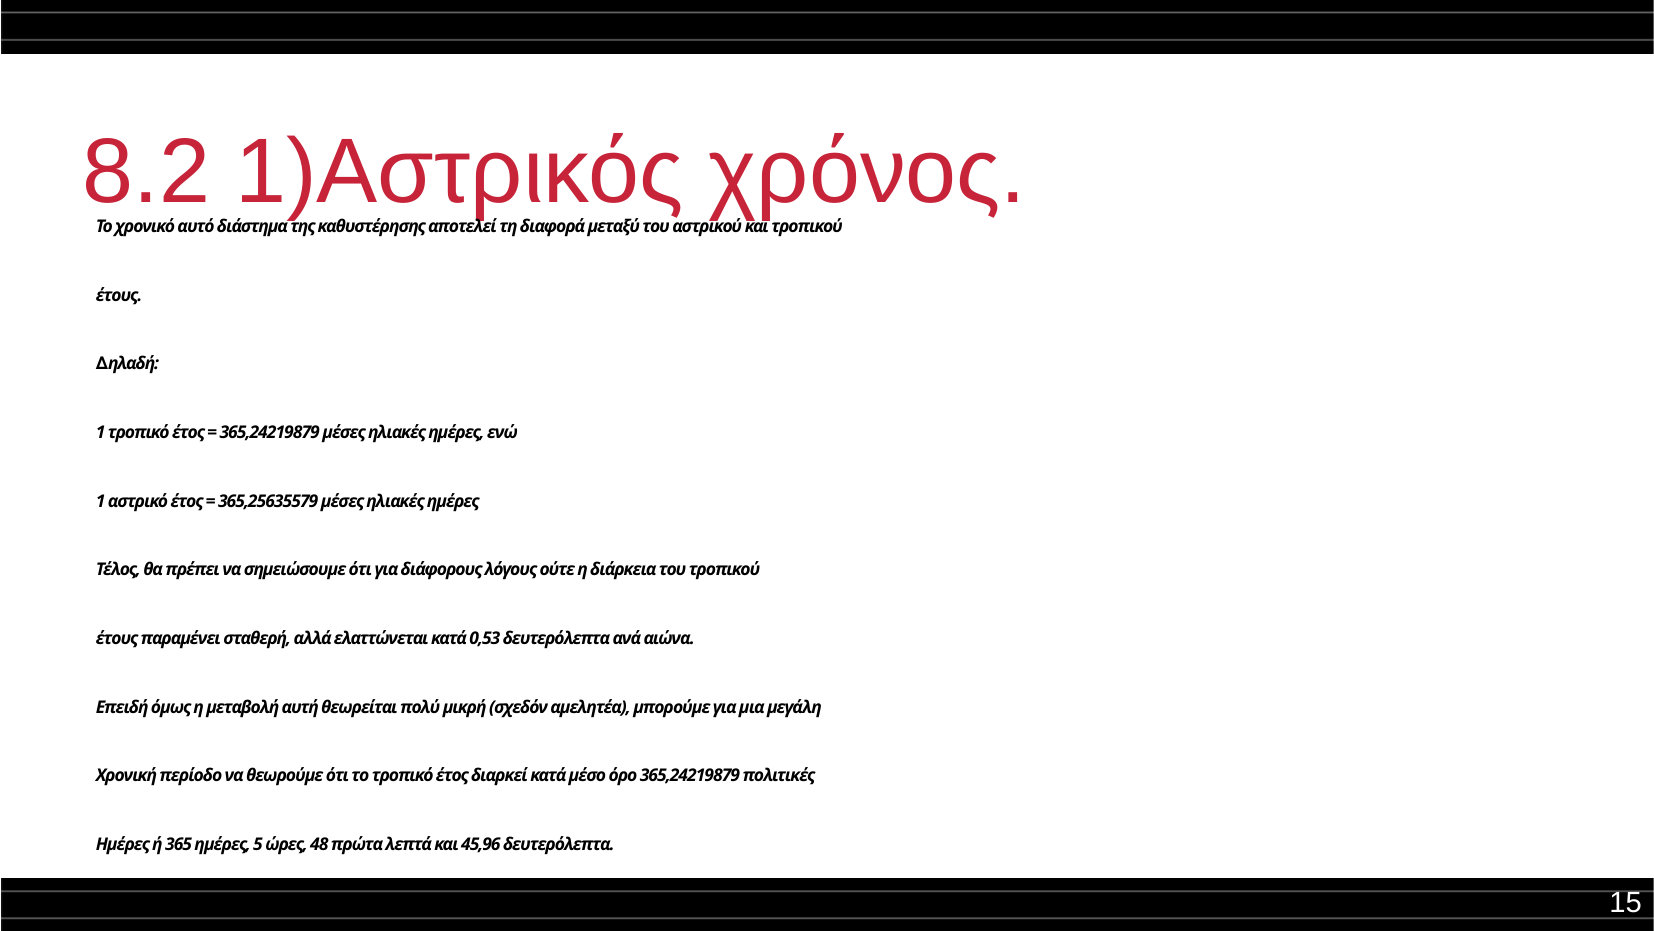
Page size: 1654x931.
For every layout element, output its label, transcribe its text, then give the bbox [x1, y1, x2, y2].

title 8.2 1)Aστρικός χρόνος. [82, 92, 1571, 225]
picture [1, 878, 1654, 931]
picture [1, 0, 1654, 54]
list Το χρονικό αυτό διάστημα της καθυστέρησης αποτελεί τη διαφορά μεταξύ του αστρικού και τροπικού έτους. ∆ηλαδή: 1 τροπικό έτος = 365,24219879 μέσες ηλιακές ημέρες, ενώ 1 αστρικό έτος = 365,25635579 μέσες ηλιακές ημέρες Τέλος, θα πρέπει να σημειώσουμε ότι για διάφορους λόγους ούτε η διάρκεια του τροπικού έτους παραμένει σταθερή, αλλά ελαττώνεται κατά 0,53 δευτερόλεπτα ανά αιώνα. Επειδή όμως η μεταβολή αυτή θεωρείται πολύ μικρή (σχεδόν αμελητέα), μπορούμε για μια μεγάλη Χρονική περίοδο να θεωρούμε ότι το τροπικό έτος διαρκεί κατά μέσο όρο 365,24219879 πολιτικές Ημέρες ή 365 ημέρες, 5 ώρες, 48 πρώτα λεπτά και 45,96 δευτερόλεπτα. [82, 225, 1613, 863]
